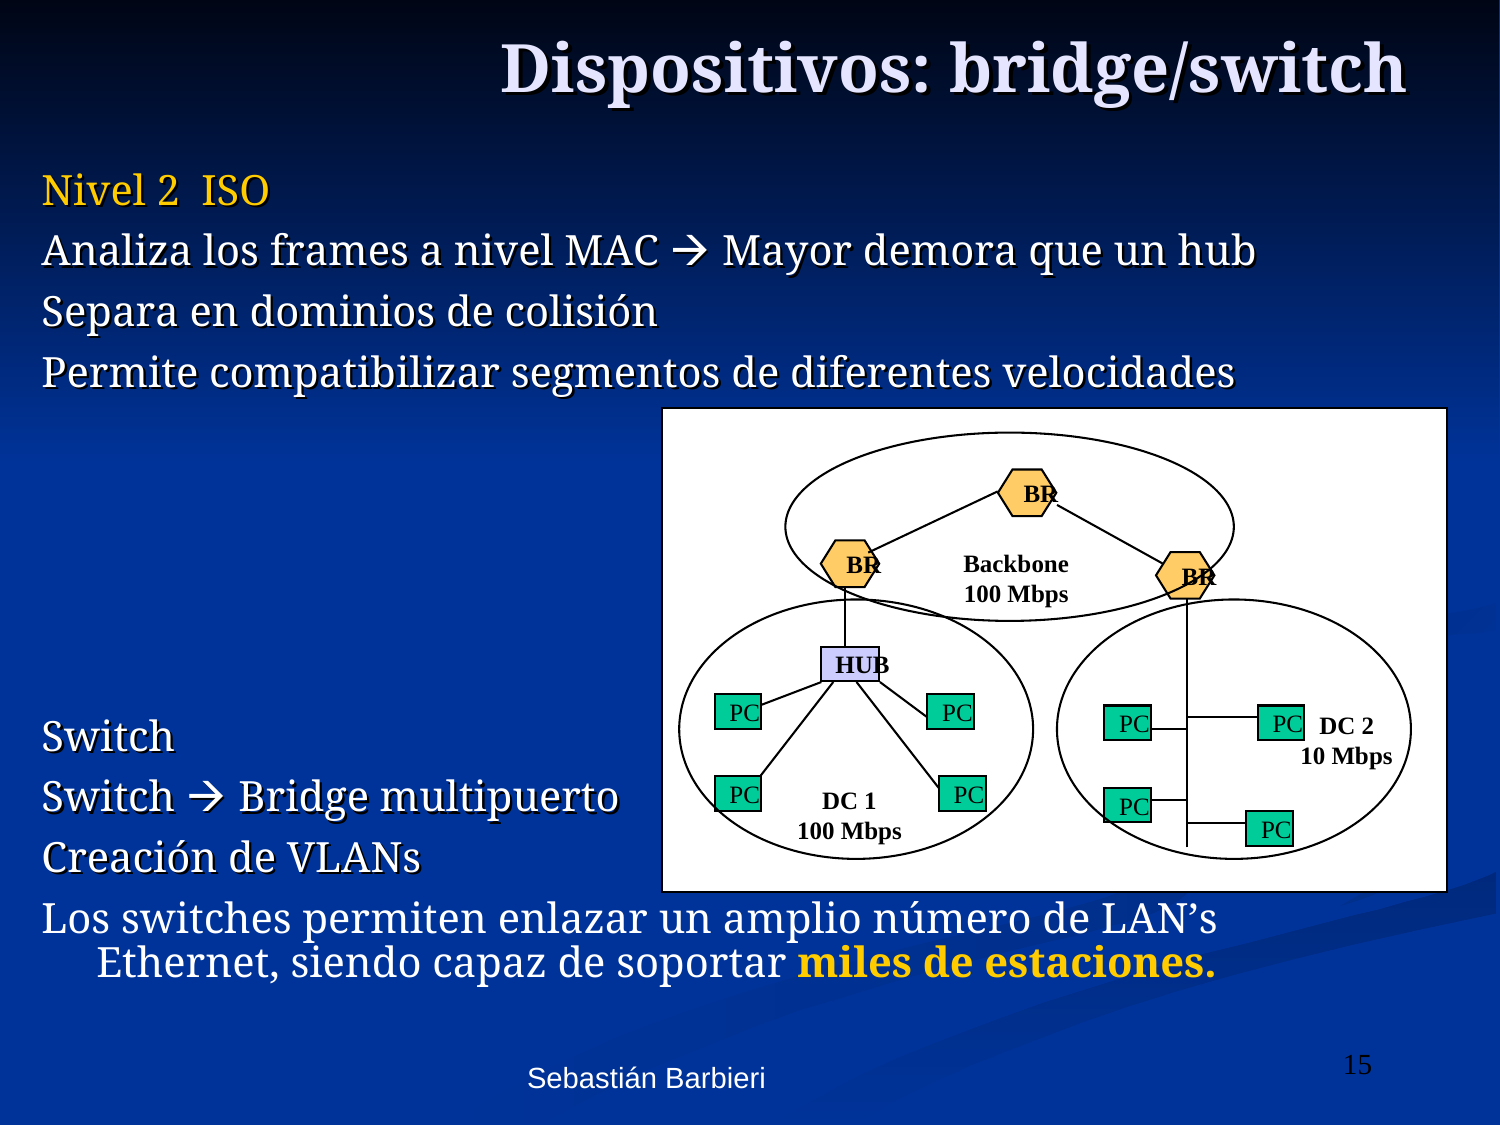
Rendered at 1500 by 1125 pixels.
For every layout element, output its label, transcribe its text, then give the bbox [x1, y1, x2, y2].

text_box PC [714, 776, 762, 812]
text_box BR [869, 558, 875, 565]
text_box <número> [1074, 1025, 1388, 1101]
text_box PC [939, 776, 986, 812]
text_box [662, 408, 1447, 893]
text_box PC [1104, 787, 1151, 823]
text_box Dispositivos: bridge/switch [75, 0, 1425, 163]
text_box PC [714, 693, 762, 729]
text_box PC [927, 693, 974, 729]
text_box BR [1156, 552, 1210, 592]
text_box BR [1046, 487, 1052, 494]
text_box PC [1104, 705, 1151, 740]
text_box DC 1 100 Mbps [782, 776, 917, 852]
text_box BR [820, 540, 876, 588]
text_box HUB [820, 646, 880, 682]
text_box DC 2 10 Mbps [1285, 701, 1408, 777]
text_box Backbone 100 Mbps [948, 540, 1085, 616]
text_box BR [1168, 578, 1210, 599]
text_box PC [1257, 705, 1285, 740]
text_box PC [1246, 811, 1293, 846]
text_box BR [998, 469, 1053, 517]
text_box Nivel 2 ISO Analiza los frames a nivel MAC  Mayor demora que un hub Separa en dominios de colisión Permite compatibilizar segmentos de diferentes velocidades Switch Switch  Bridge multipuerto Creación de VLANs Los switches permiten enlazar un amplio número de LAN’s Ethernet, siendo capaz de soportar miles de estaciones. [24, 162, 1375, 1059]
